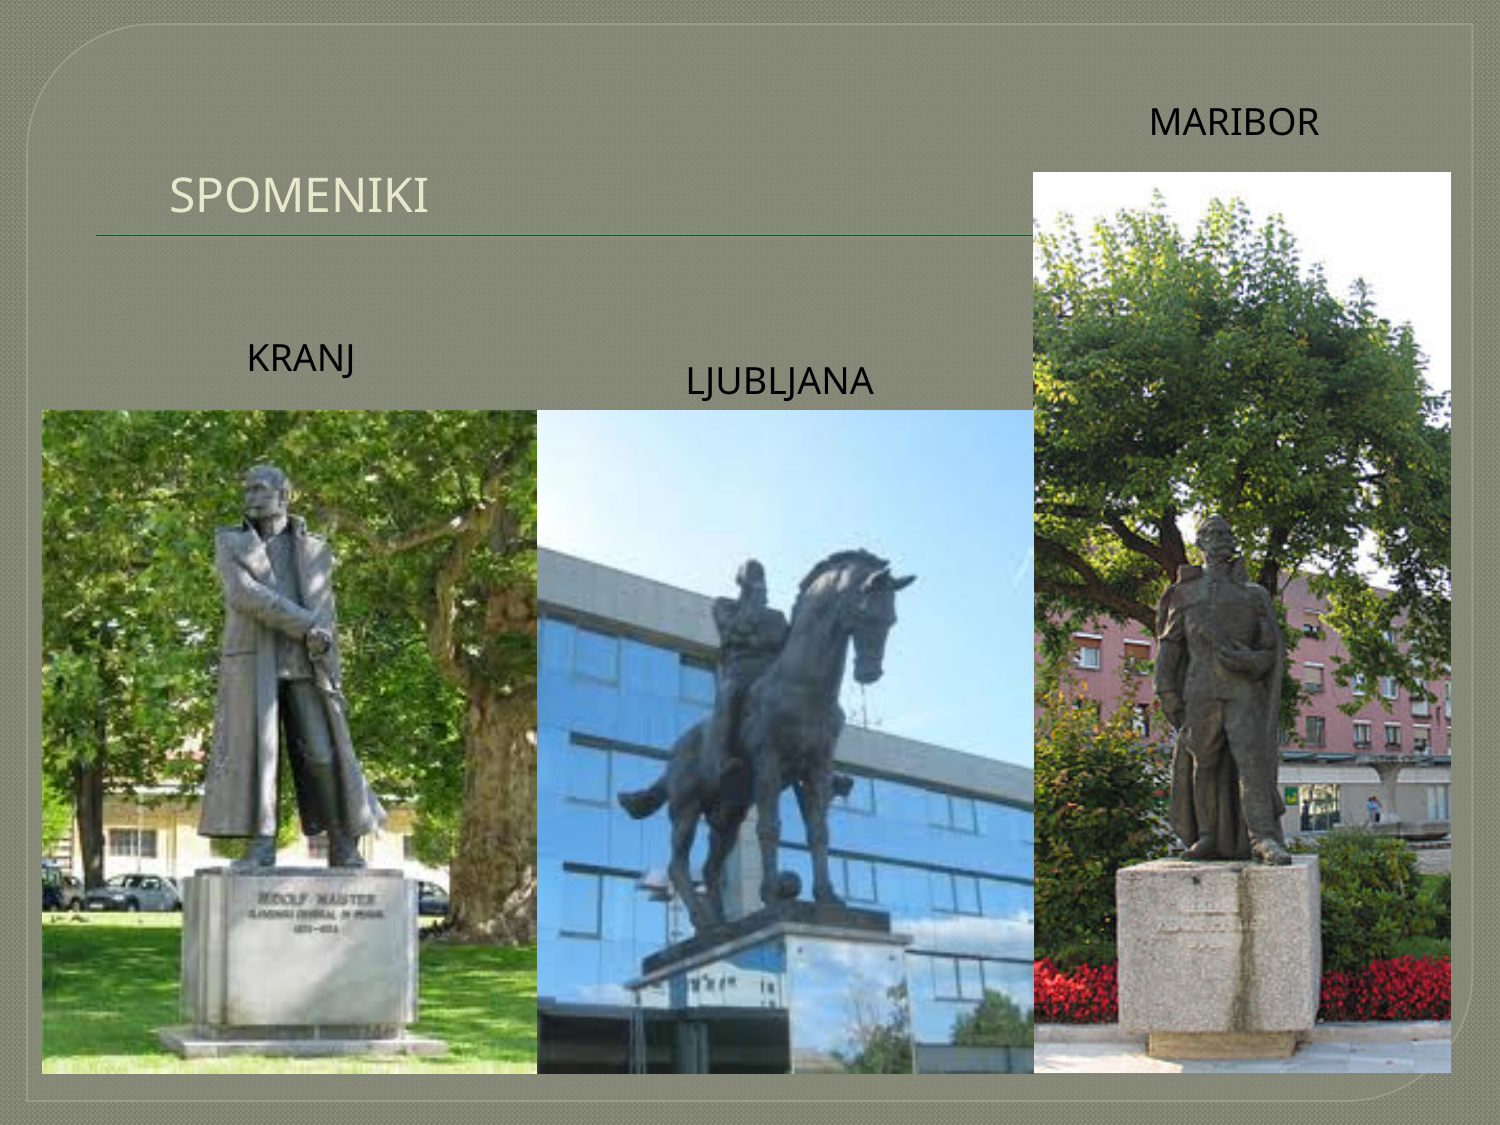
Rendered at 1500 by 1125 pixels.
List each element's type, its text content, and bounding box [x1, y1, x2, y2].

picture [0, 0, 1500, 1125]
text_box LJUBLJANA [584, 349, 975, 410]
text_box KRANJ [147, 326, 455, 387]
text_box MARIBOR [1033, 90, 1436, 150]
title SPOMENIKI [75, 41, 1425, 230]
